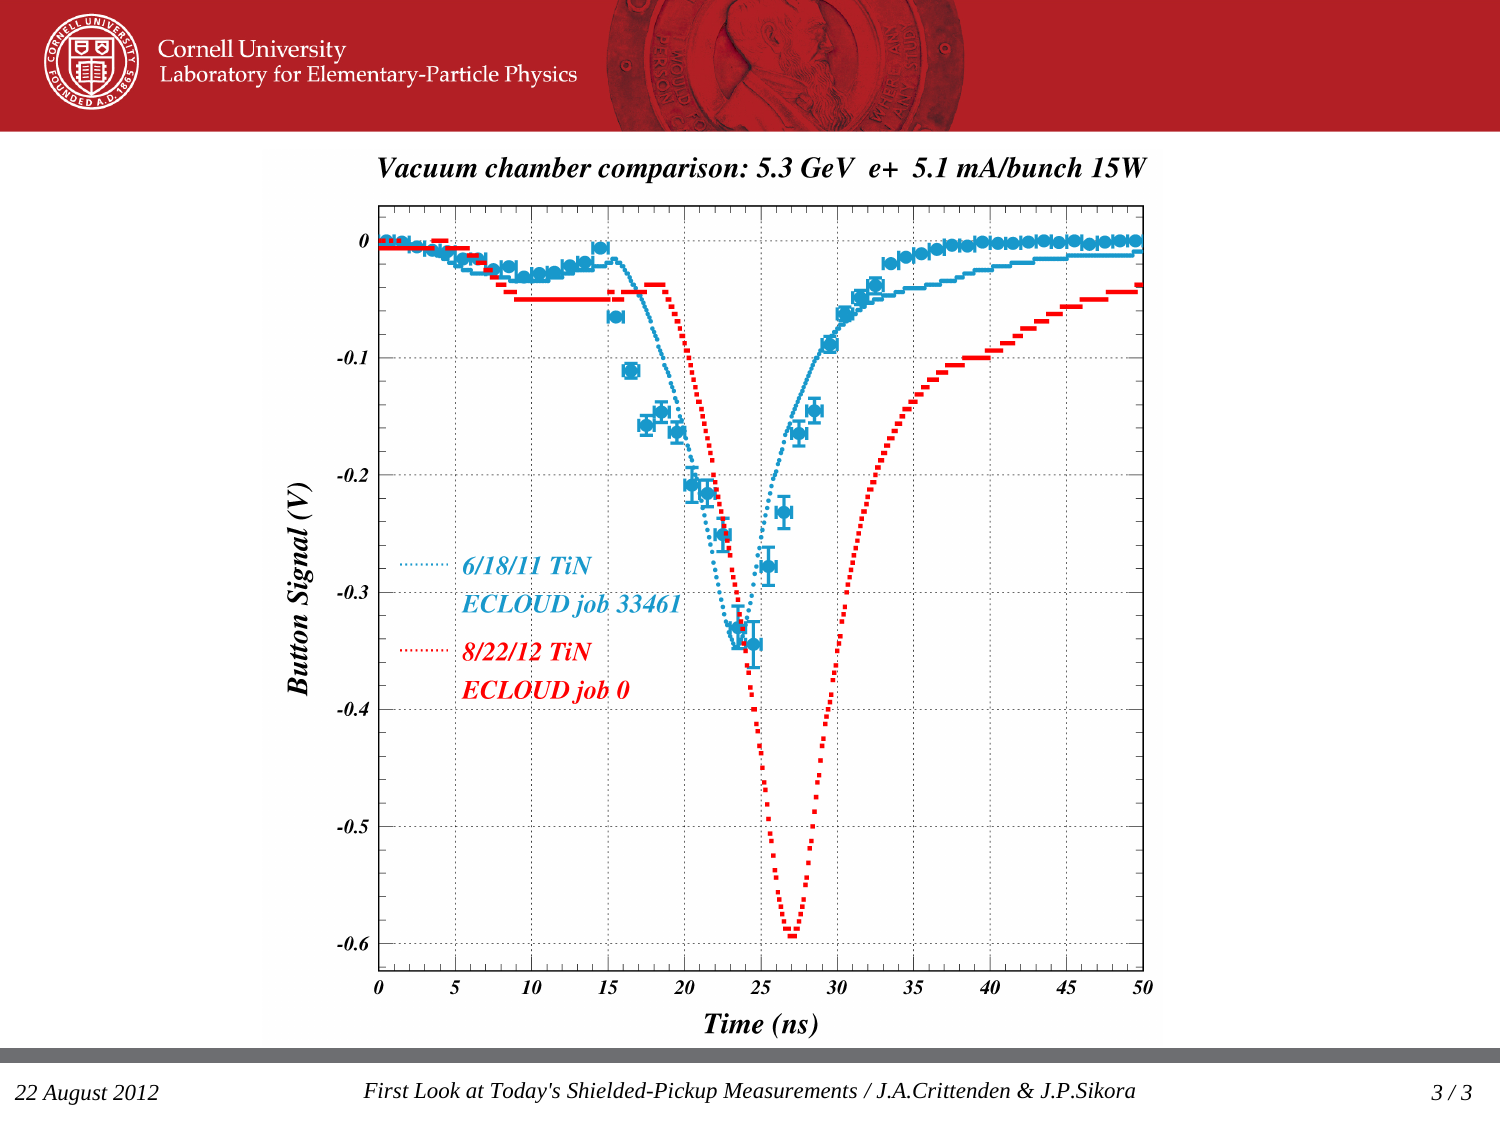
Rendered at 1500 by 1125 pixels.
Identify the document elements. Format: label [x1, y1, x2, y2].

picture [262, 149, 1163, 1046]
picture [0, 0, 1500, 132]
